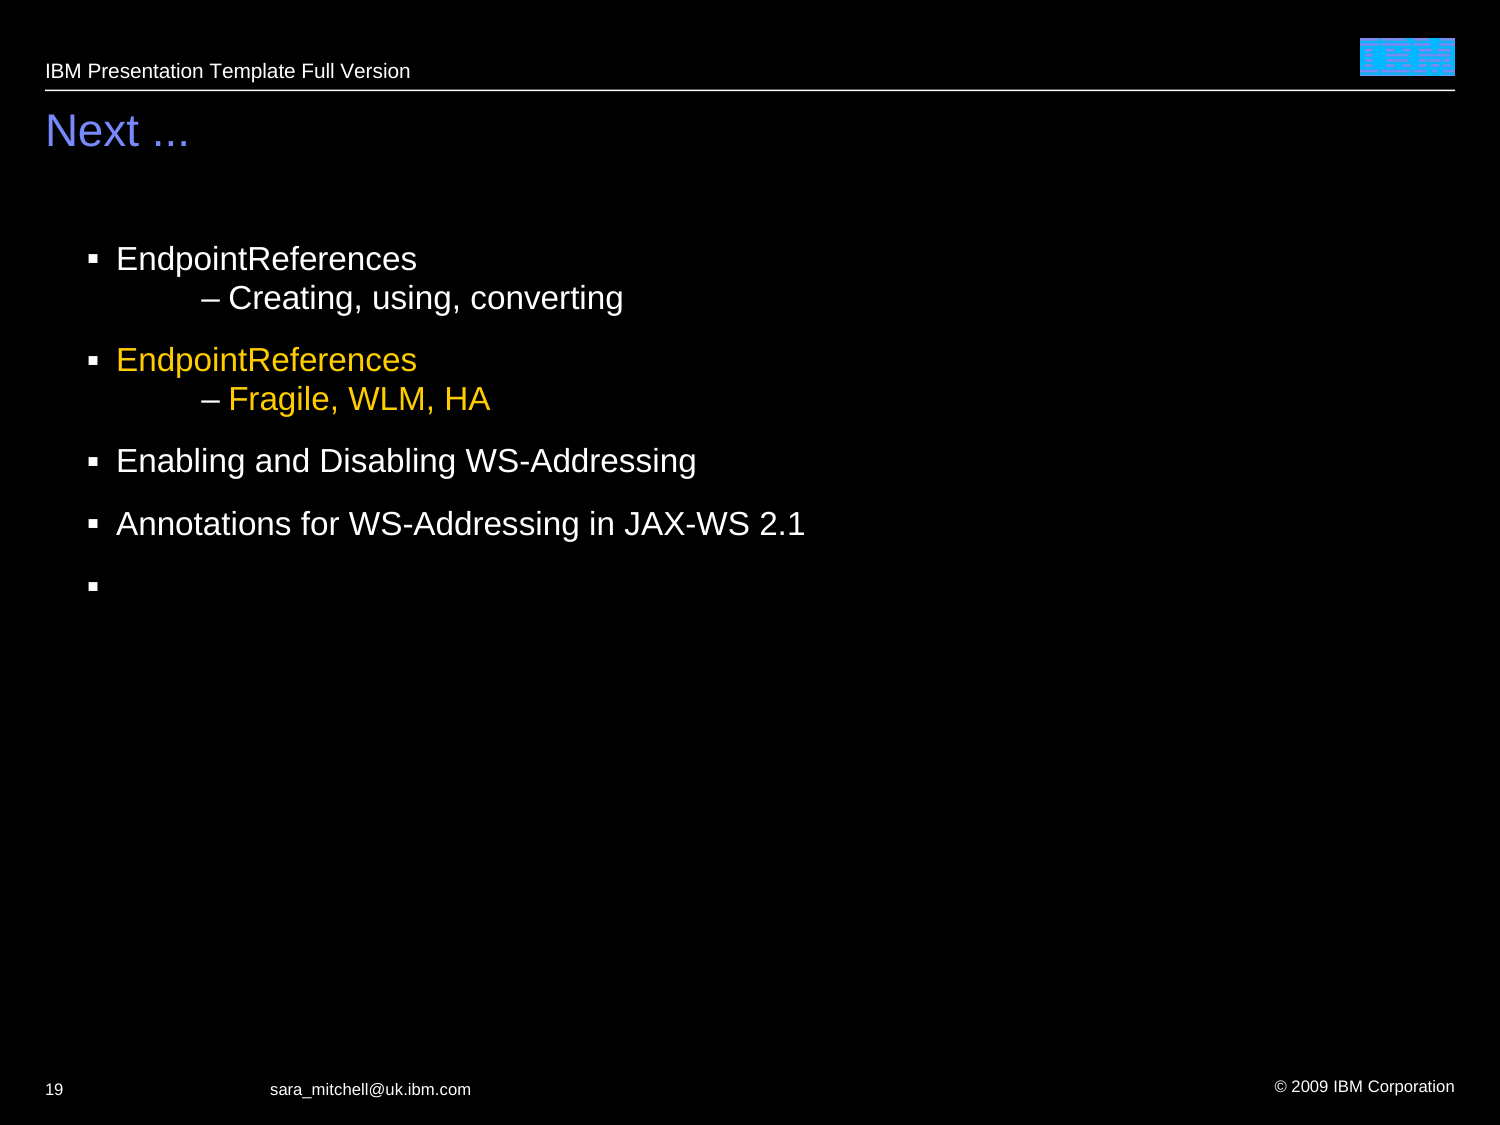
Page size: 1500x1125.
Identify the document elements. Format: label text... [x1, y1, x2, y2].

list EndpointReferences Creating, using, converting EndpointReferences Fragile, WLM, HA Enabling and Disabling WS-Addressing Annotations for WS-Addressing in JAX-WS 2.1 [72, 232, 1393, 1037]
title Next ... [30, 97, 1456, 218]
text_box IBM Presentation Template Full Version [30, 37, 1306, 83]
